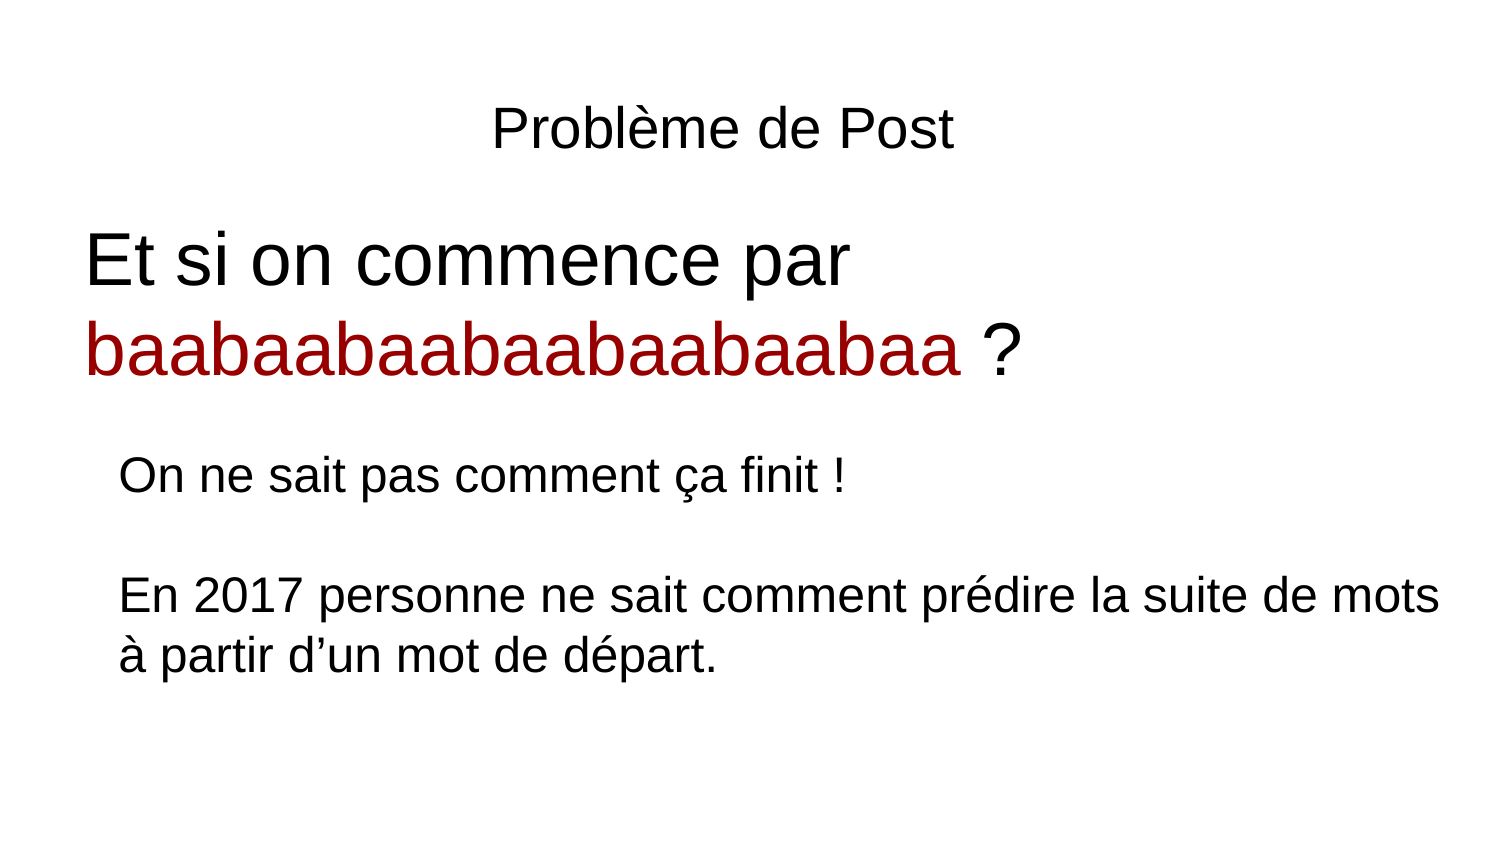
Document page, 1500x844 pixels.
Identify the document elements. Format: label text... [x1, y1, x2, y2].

text_box Et si on commence par baabaabaabaabaabaabaa ? [69, 195, 1431, 373]
text_box On ne sait pas comment ça finit ! En 2017 personne ne sait comment prédire la suite de mots à partir d’un mot de départ. [103, 427, 1484, 809]
title Problème de Post [476, 75, 1024, 170]
